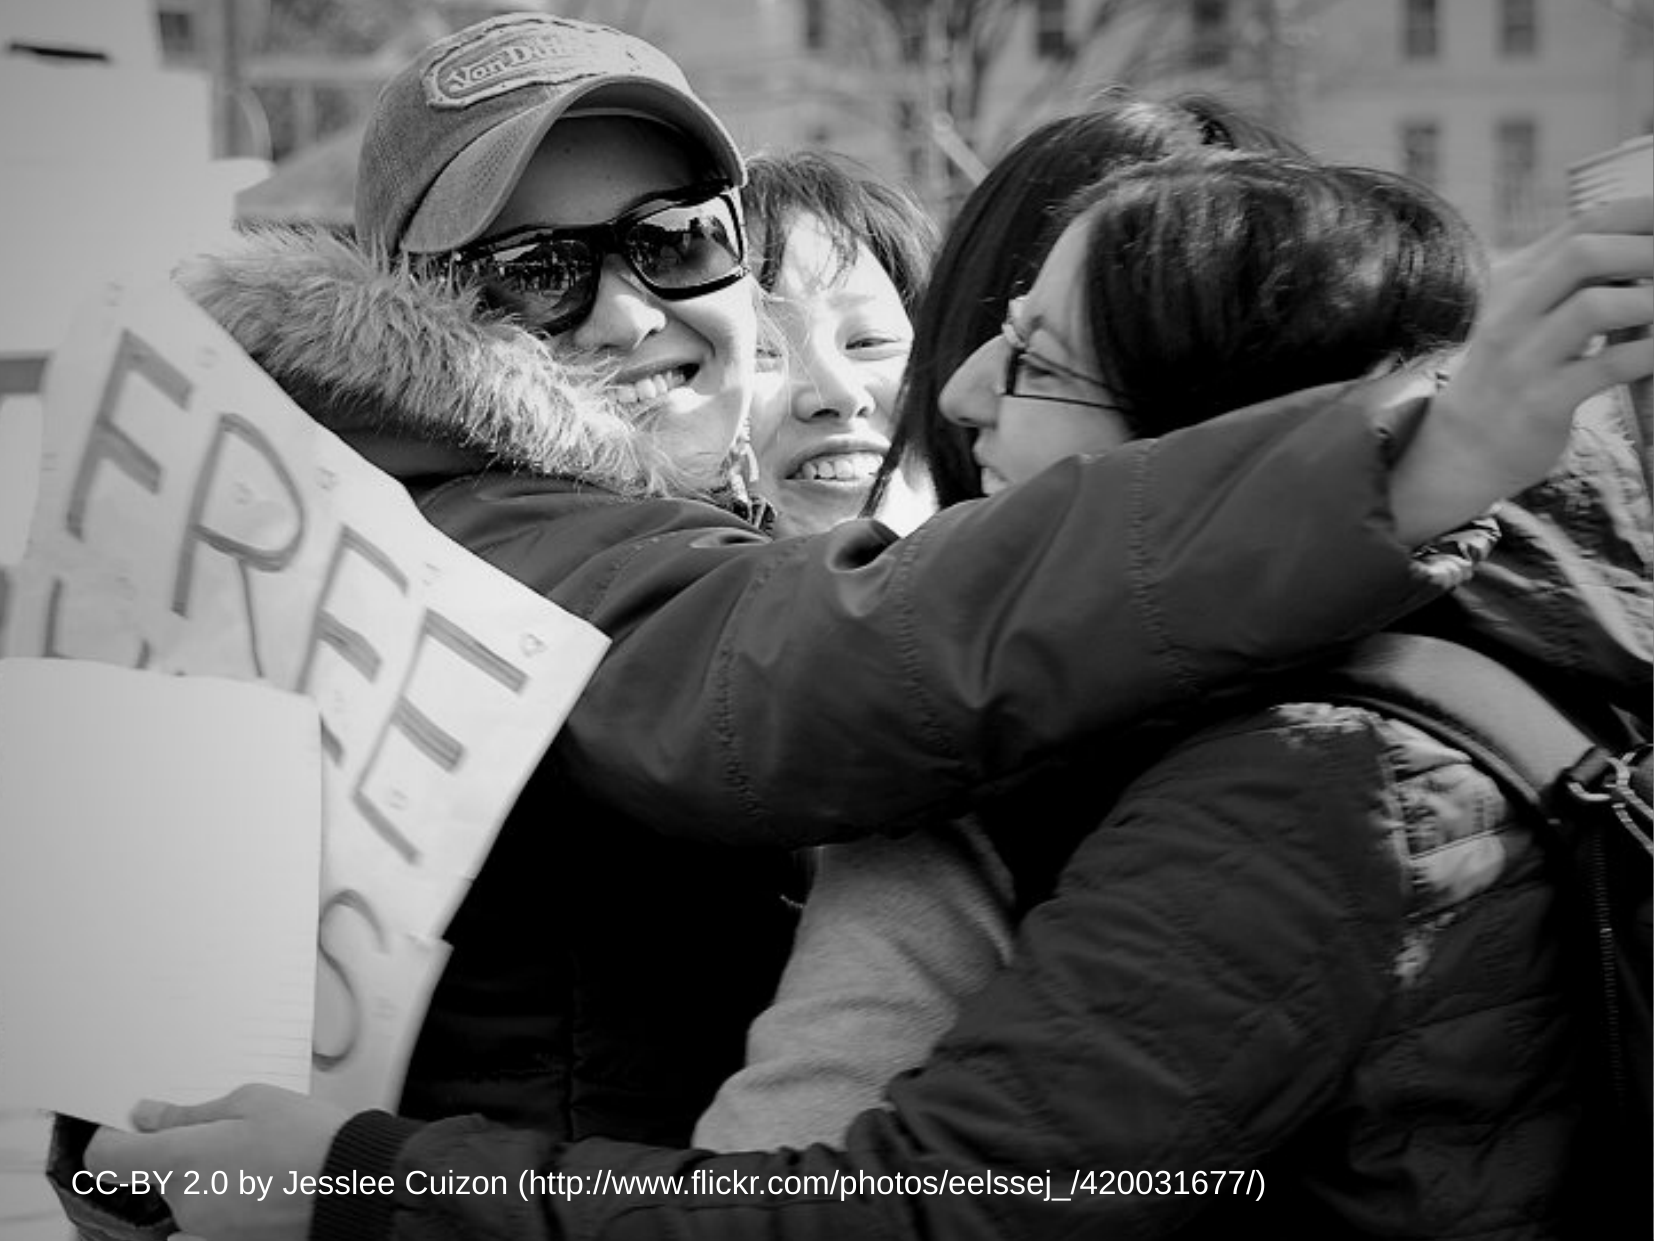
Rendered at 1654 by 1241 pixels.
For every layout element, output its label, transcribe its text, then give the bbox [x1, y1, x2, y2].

picture [0, 0, 1654, 1241]
list CC-BY 2.0 by Jesslee Cuizon (http://www.flickr.com/photos/eelssej_/420031677/) [0, 1164, 1489, 1222]
